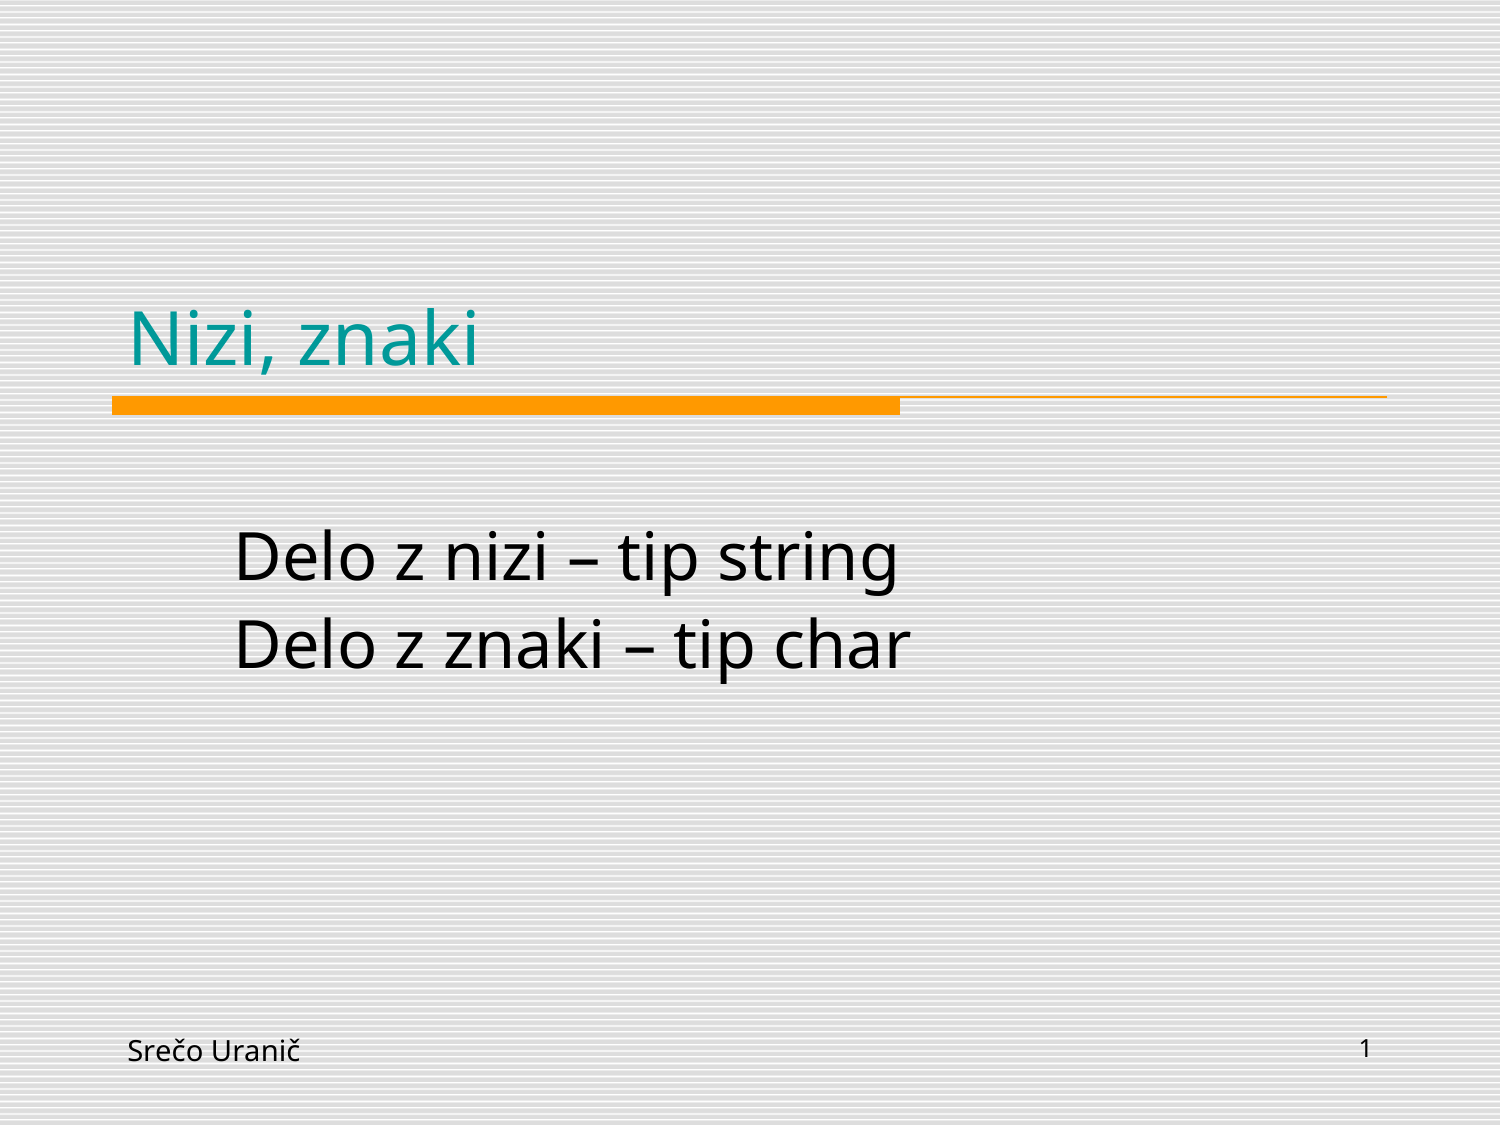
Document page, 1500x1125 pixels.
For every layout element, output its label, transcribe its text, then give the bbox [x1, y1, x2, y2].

title Nizi, znaki [112, 162, 1388, 388]
text_box Srečo Uranič [112, 1025, 426, 1083]
picture [0, 0, 1500, 1125]
text_box Delo z nizi – tip string Delo z znaki – tip char [218, 515, 1436, 780]
text_box <number> [1074, 1025, 1388, 1101]
